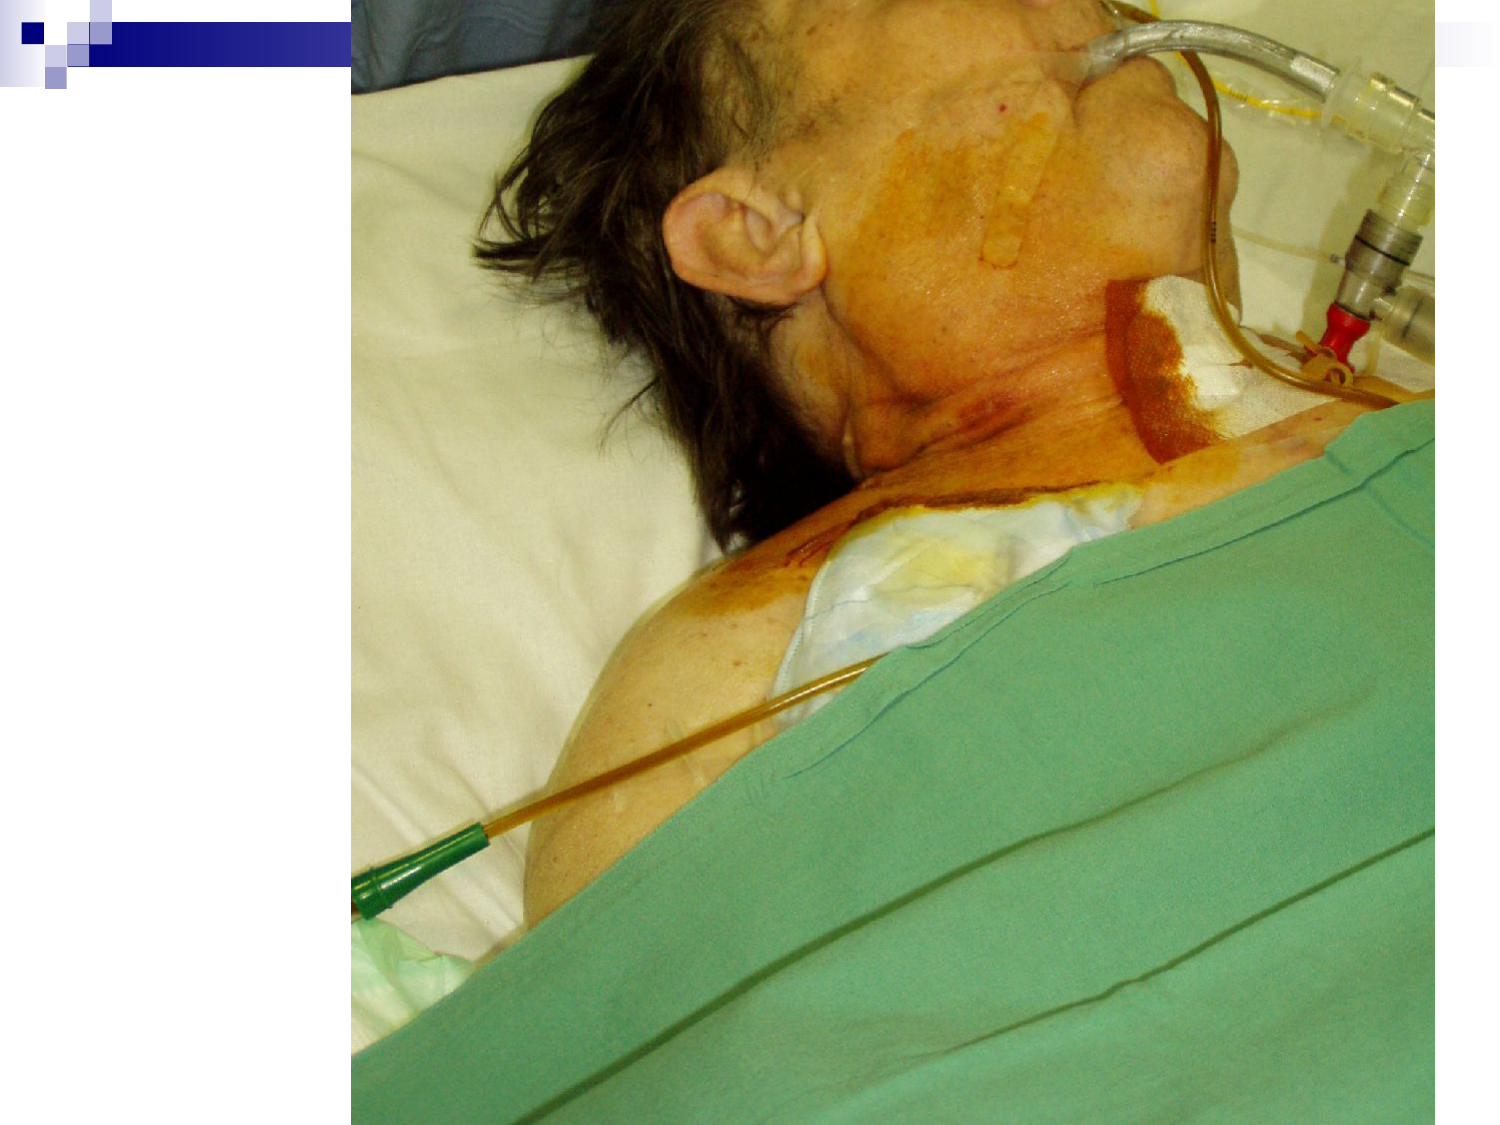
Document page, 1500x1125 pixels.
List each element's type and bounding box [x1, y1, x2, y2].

picture [351, 0, 1435, 1125]
